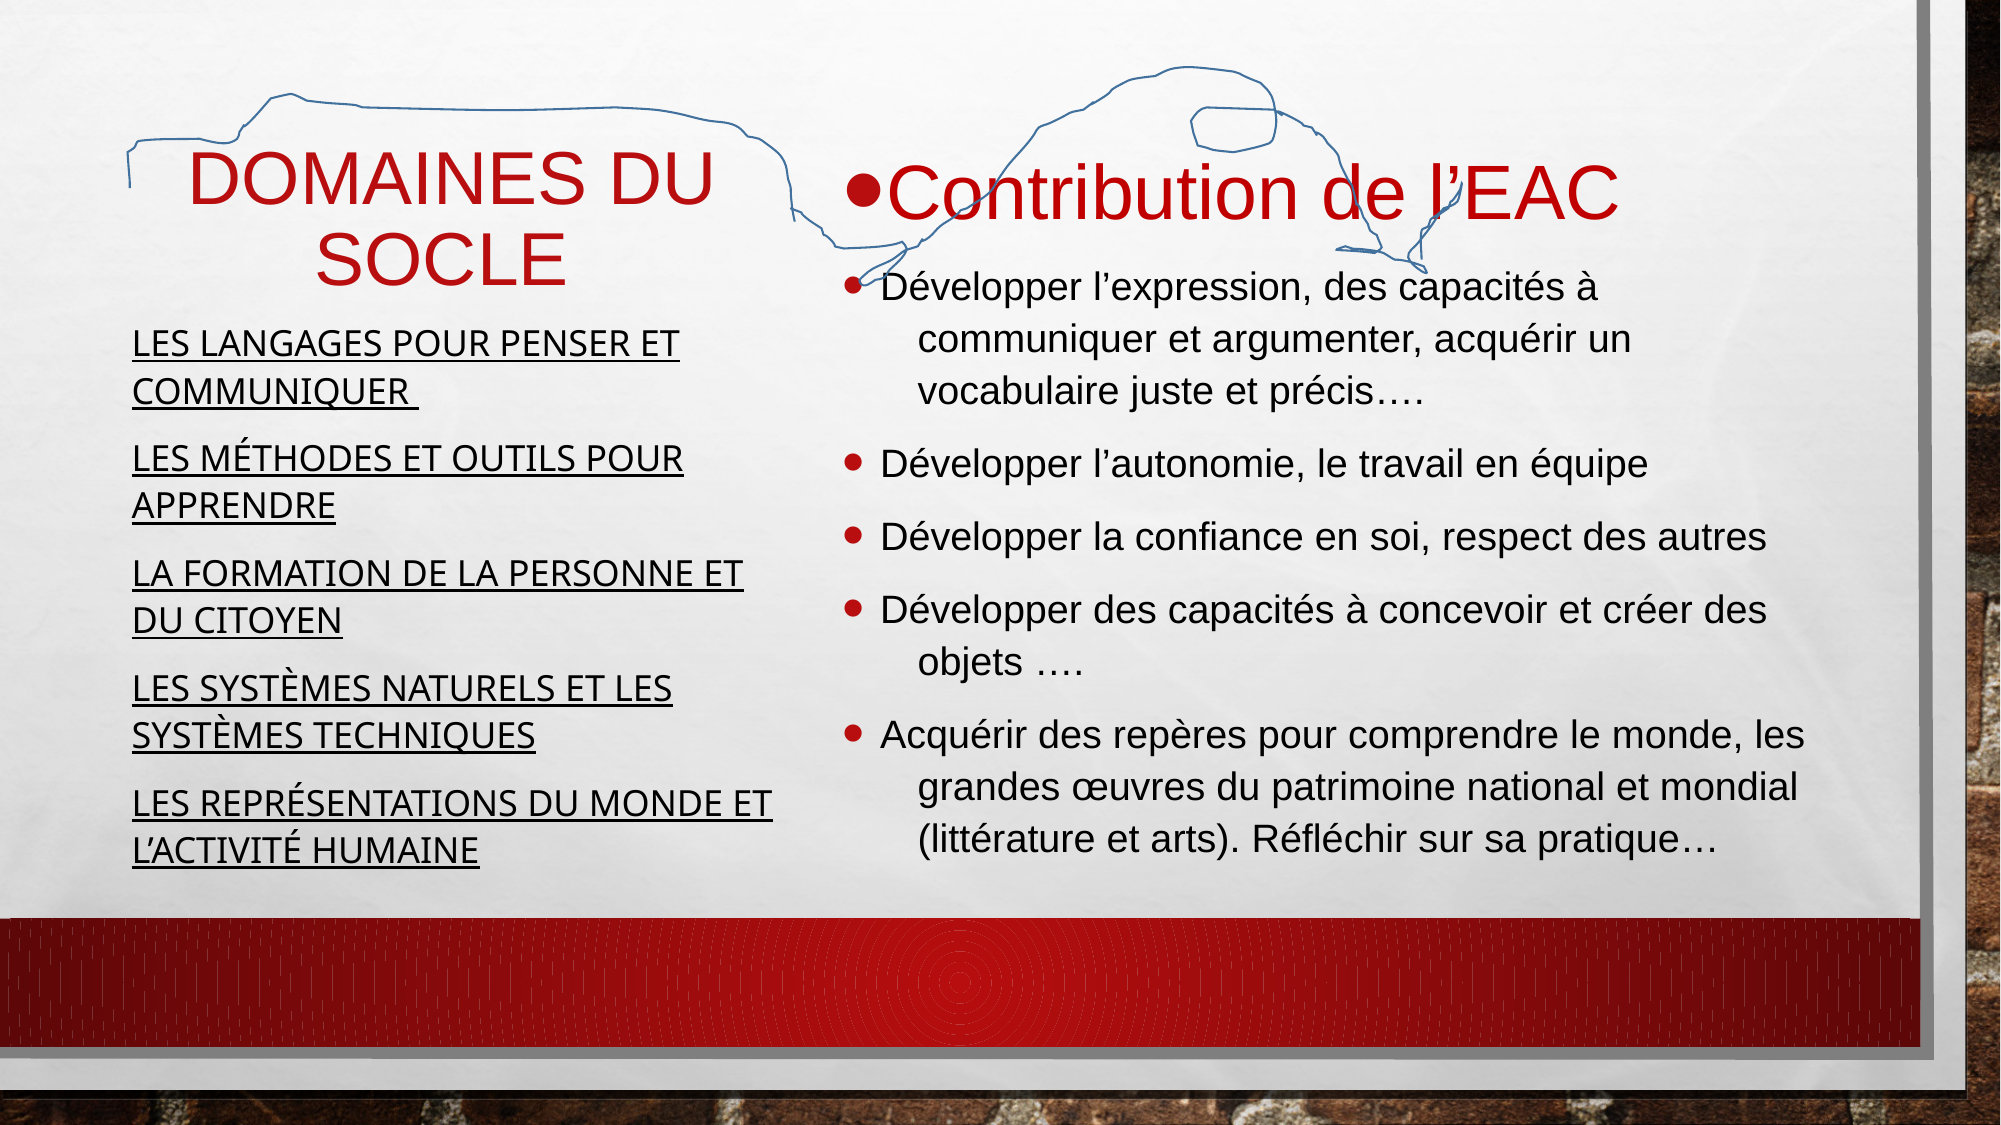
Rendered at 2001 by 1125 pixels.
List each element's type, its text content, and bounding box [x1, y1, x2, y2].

list Contribution de l’EAC Développer l’expression, des capacités à communiquer et argumenter, acquérir un vocabulaire juste et précis…. Développer l’autonomie, le travail en équipe Développer la confiance en soi, respect des autres Développer des capacités à concevoir et créer des objets …. Acquérir des repères pour comprendre le monde, les grandes œuvres du patrimoine national et mondial (littérature et arts). Réfléchir sur sa pratique… [827, 112, 1067, 247]
list Les langages pour penser et communiquer Les méthodes et outils pour apprendre LA formation de la personne et du citoyen Les systèmes naturels et les systèmes techniques Les représentations du monde et l’activité humaine [113, 308, 791, 882]
title Domaines du socle [113, 112, 791, 308]
title Domaines du socle [681, 112, 791, 181]
list Contribution de l’EAC Développer l’expression, des capacités à communiquer et argumenter, acquérir un vocabulaire juste et précis…. Développer l’autonomie, le travail en équipe Développer la confiance en soi, respect des autres Développer des capacités à concevoir et créer des objets …. Acquérir des repères pour comprendre le monde, les grandes œuvres du patrimoine national et mondial (littérature et arts). Réfléchir sur sa pratique… [827, 112, 1832, 882]
